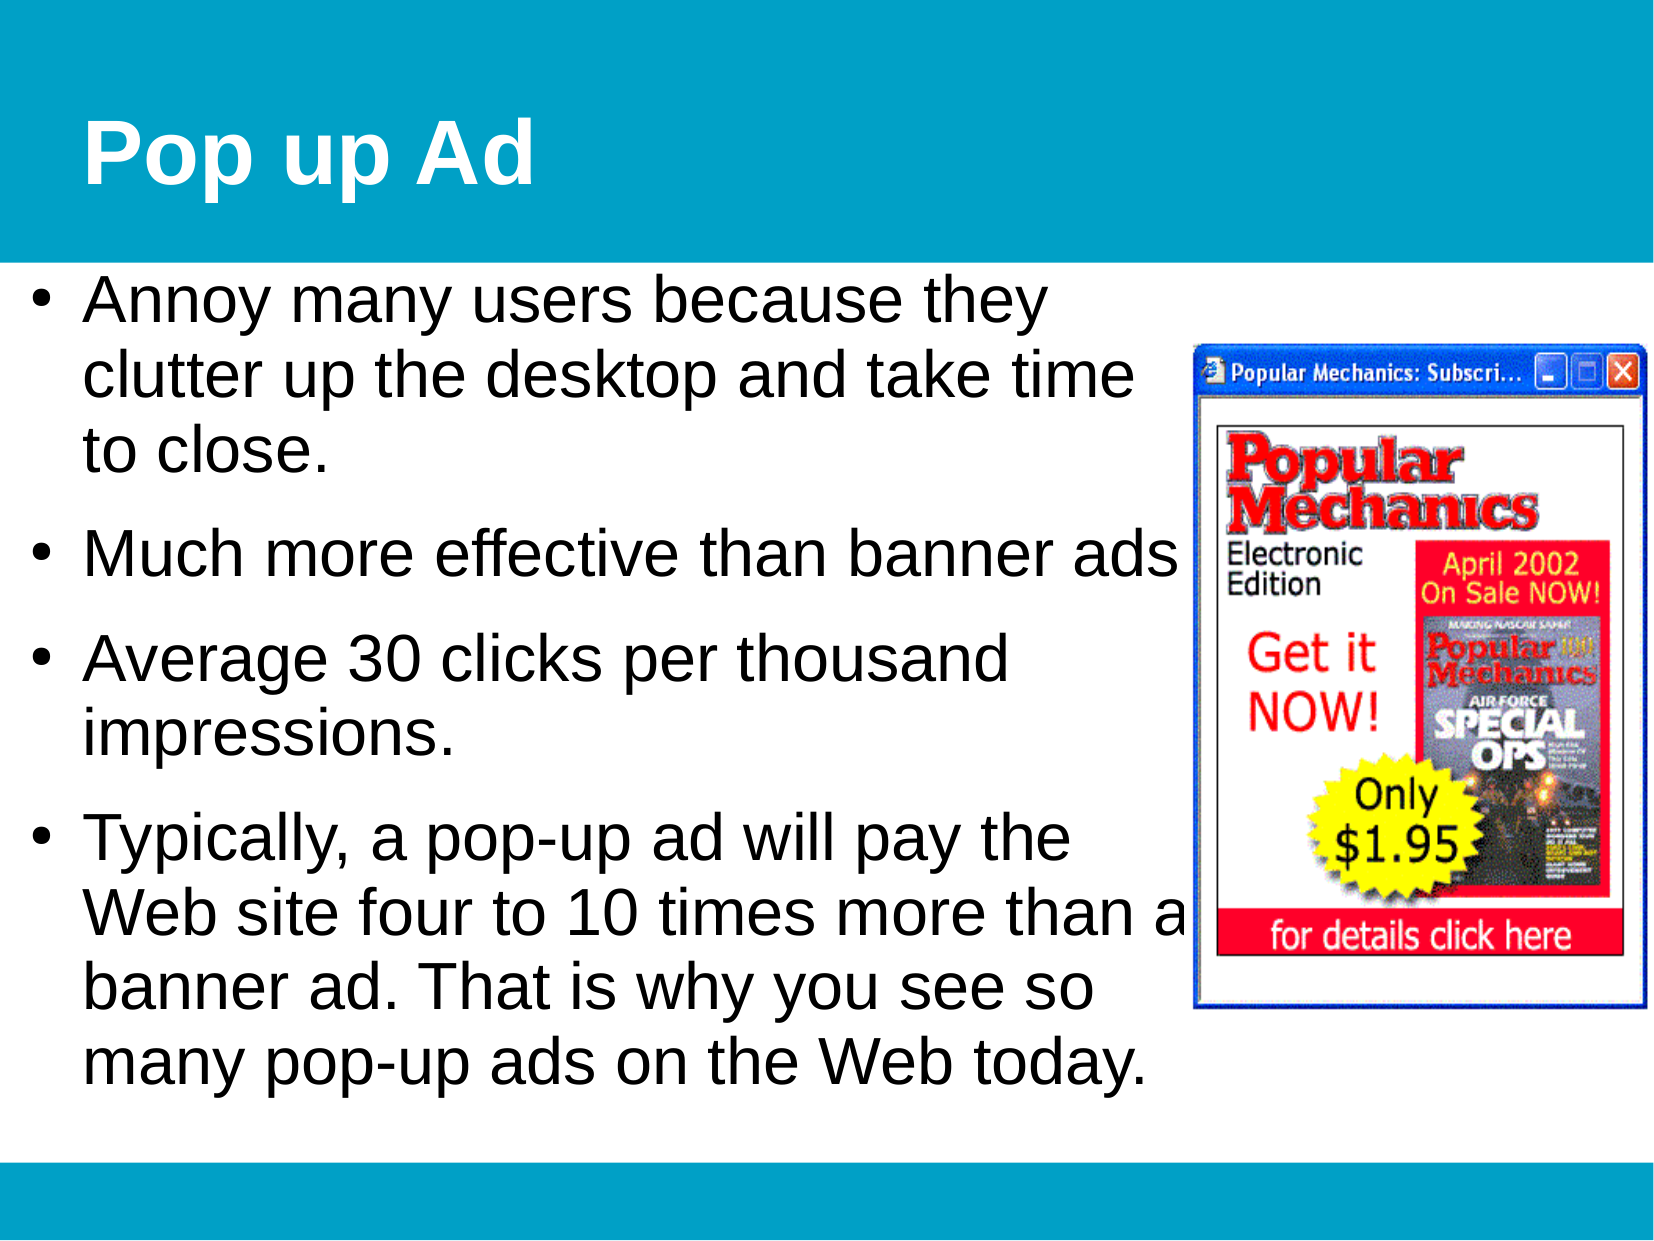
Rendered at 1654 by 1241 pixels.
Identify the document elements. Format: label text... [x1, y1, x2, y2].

list Annoy many users because they clutter up the desktop and take time to close. Much more effective than banner ads. Average 30 clicks per thousand impressions. Typically, a pop-up ad will pay the Web site four to 10 times more than a banner ad. That is why you see so many pop-up ads on the Web today. [11, 262, 1201, 1099]
title Pop up Ad [82, 56, 1571, 250]
picture [1184, 337, 1654, 1013]
